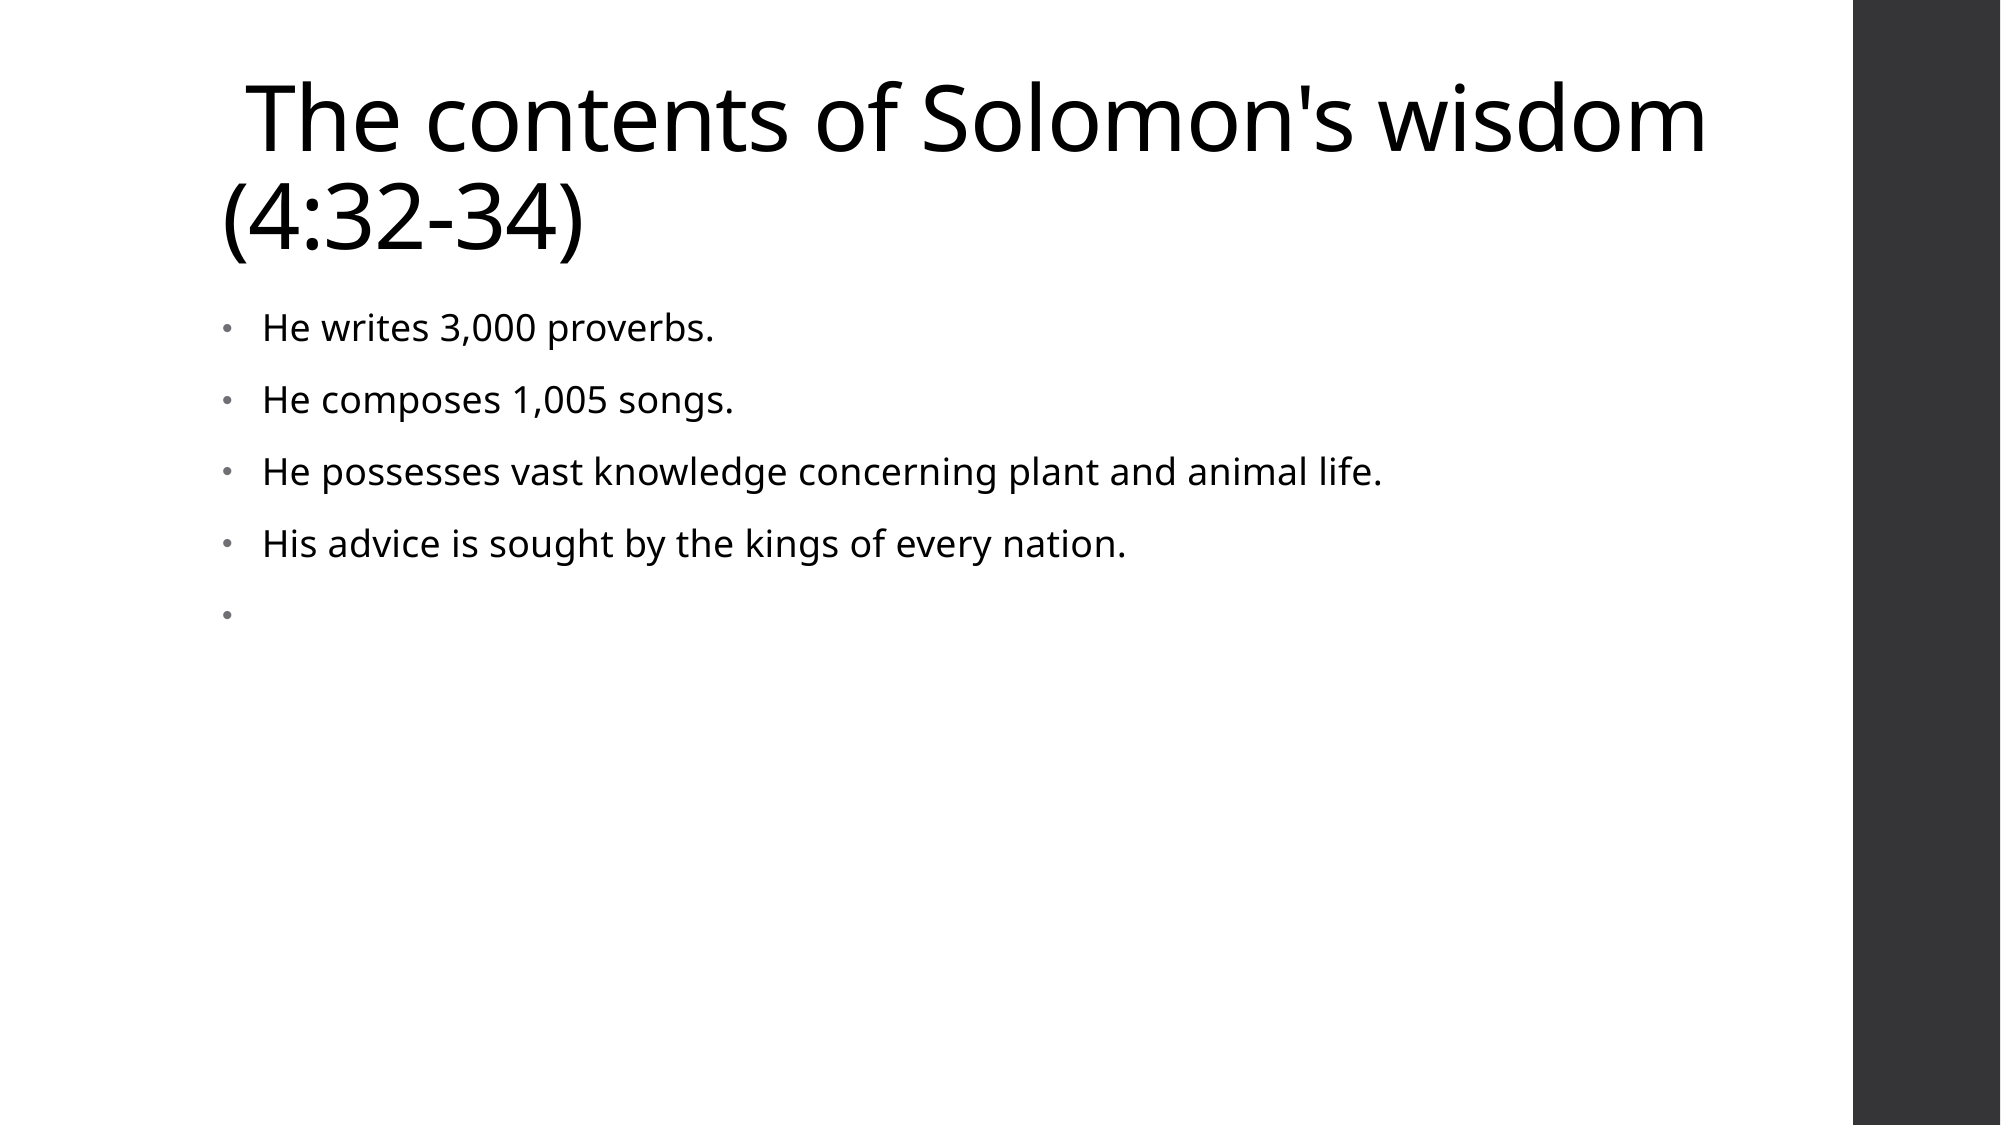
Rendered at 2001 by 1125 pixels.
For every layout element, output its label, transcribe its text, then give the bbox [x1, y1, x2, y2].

list He writes 3,000 proverbs. He composes 1,005 songs. He possesses vast knowledge concerning plant and animal life. His advice is sought by the kings of every nation. [206, 299, 1617, 1014]
title The contents of Solomon's wisdom (4:32-34) [206, 60, 1797, 278]
